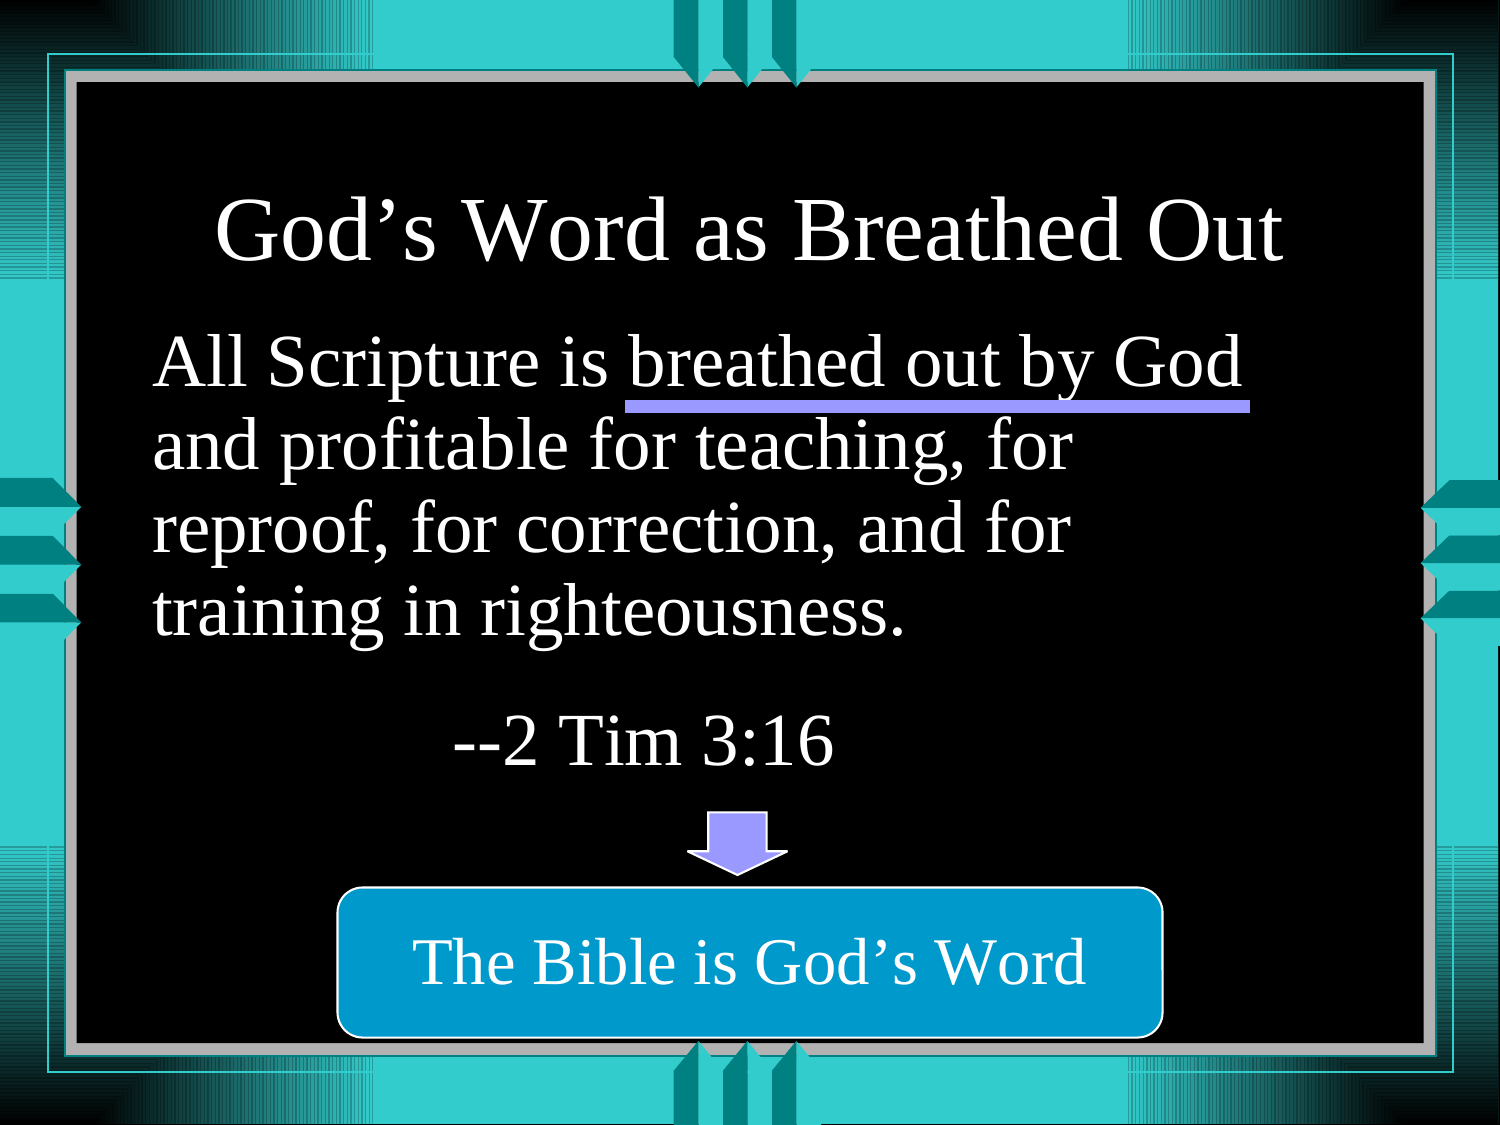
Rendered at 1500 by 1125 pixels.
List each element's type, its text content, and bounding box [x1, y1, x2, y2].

text_box [687, 812, 788, 876]
text_box All Scripture is breathed out by God and profitable for teaching, for reproof, for correction, and for training in righteousness. --2 Tim 3:16 [137, 312, 1338, 790]
title God’s Word as Breathed Out [112, 99, 1388, 288]
text_box The Bible is God’s Word [337, 887, 1163, 1038]
